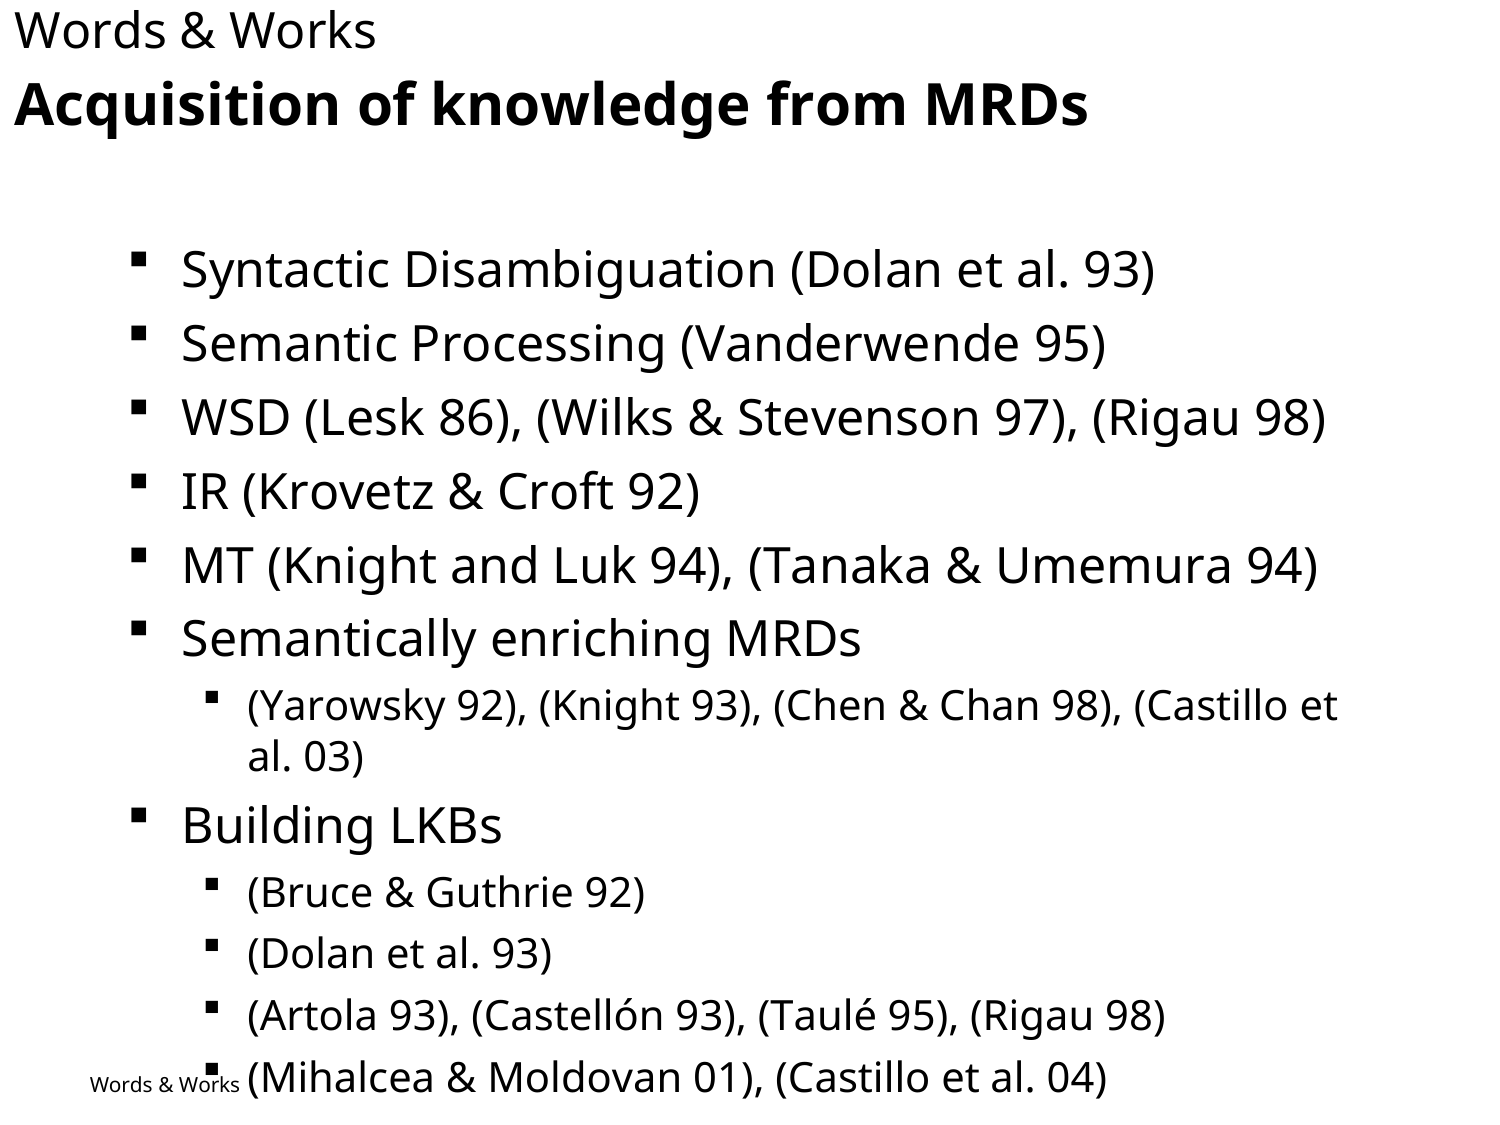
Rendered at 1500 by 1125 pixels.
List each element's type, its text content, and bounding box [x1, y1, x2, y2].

title Words & Works Acquisition of knowledge from MRDs [0, 0, 1400, 150]
list Syntactic Disambiguation (Dolan et al. 93) Semantic Processing (Vanderwende 95) WSD (Lesk 86), (Wilks & Stevenson 97), (Rigau 98) IR (Krovetz & Croft 92) MT (Knight and Luk 94), (Tanaka & Umemura 94) Semantically enriching MRDs (Yarowsky 92), (Knight 93), (Chen & Chan 98), (Castillo et al. 03) Building LKBs (Bruce & Guthrie 92) (Dolan et al. 93) (Artola 93), (Castellón 93), (Taulé 95), (Rigau 98) (Mihalcea & Moldovan 01), (Castillo et al. 04) [112, 150, 1388, 1125]
